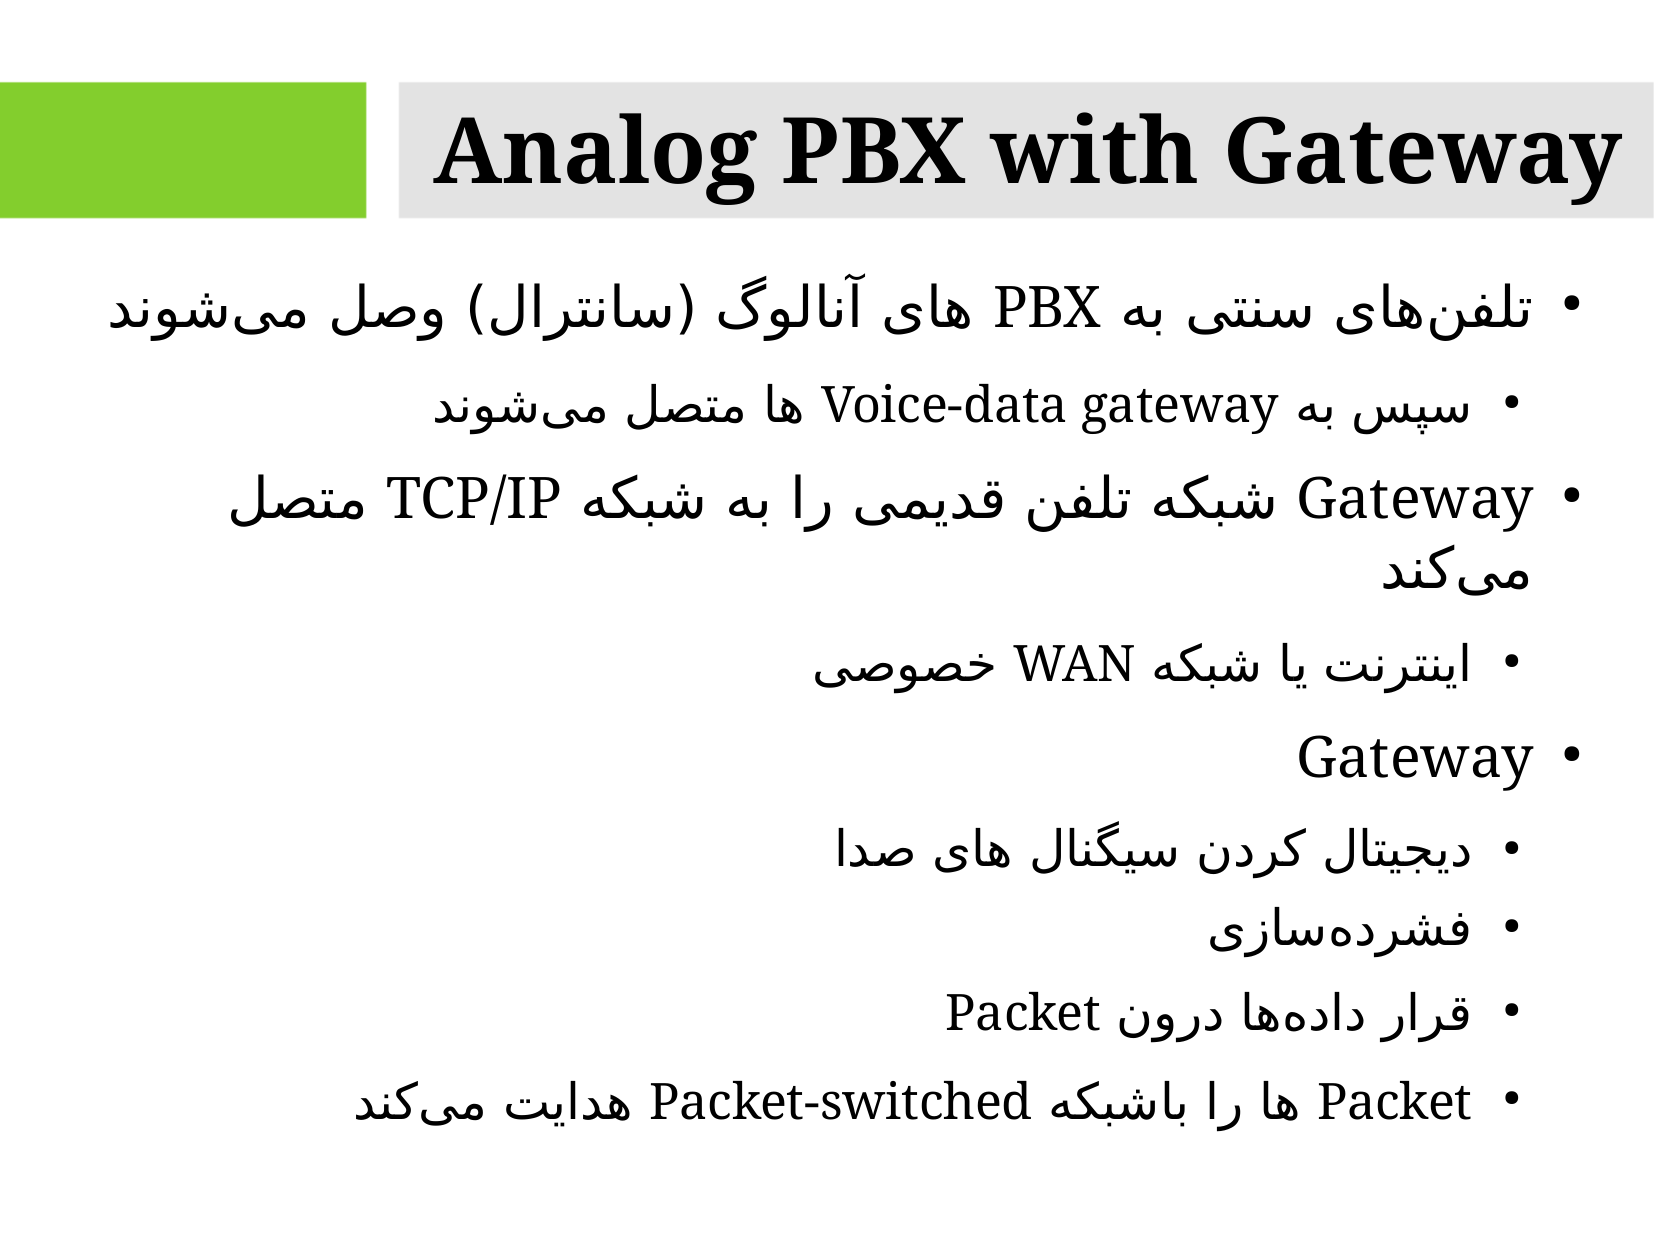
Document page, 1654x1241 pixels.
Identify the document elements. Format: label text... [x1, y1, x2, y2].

title Analog PBX with Gateway [313, 73, 1625, 223]
picture [0, 0, 1654, 1241]
list تلفن‌های سنتی به PBX های آنالوگ (سانترال) وصل می‌شوند سپس به Voice-data gateway ها متصل می‌شوند Gateway شبکه تلفن قدیمی را به شبکه TCP/IP متصل می‌کند اینترنت یا شبکه WAN خصوصی Gateway دیجیتال کردن سیگنال های صدا فشرده‌سازی قرار داده‌ها درون Packet Packet ها را باشبکه Packet-switched هدایت می‌کند [82, 265, 1595, 1152]
